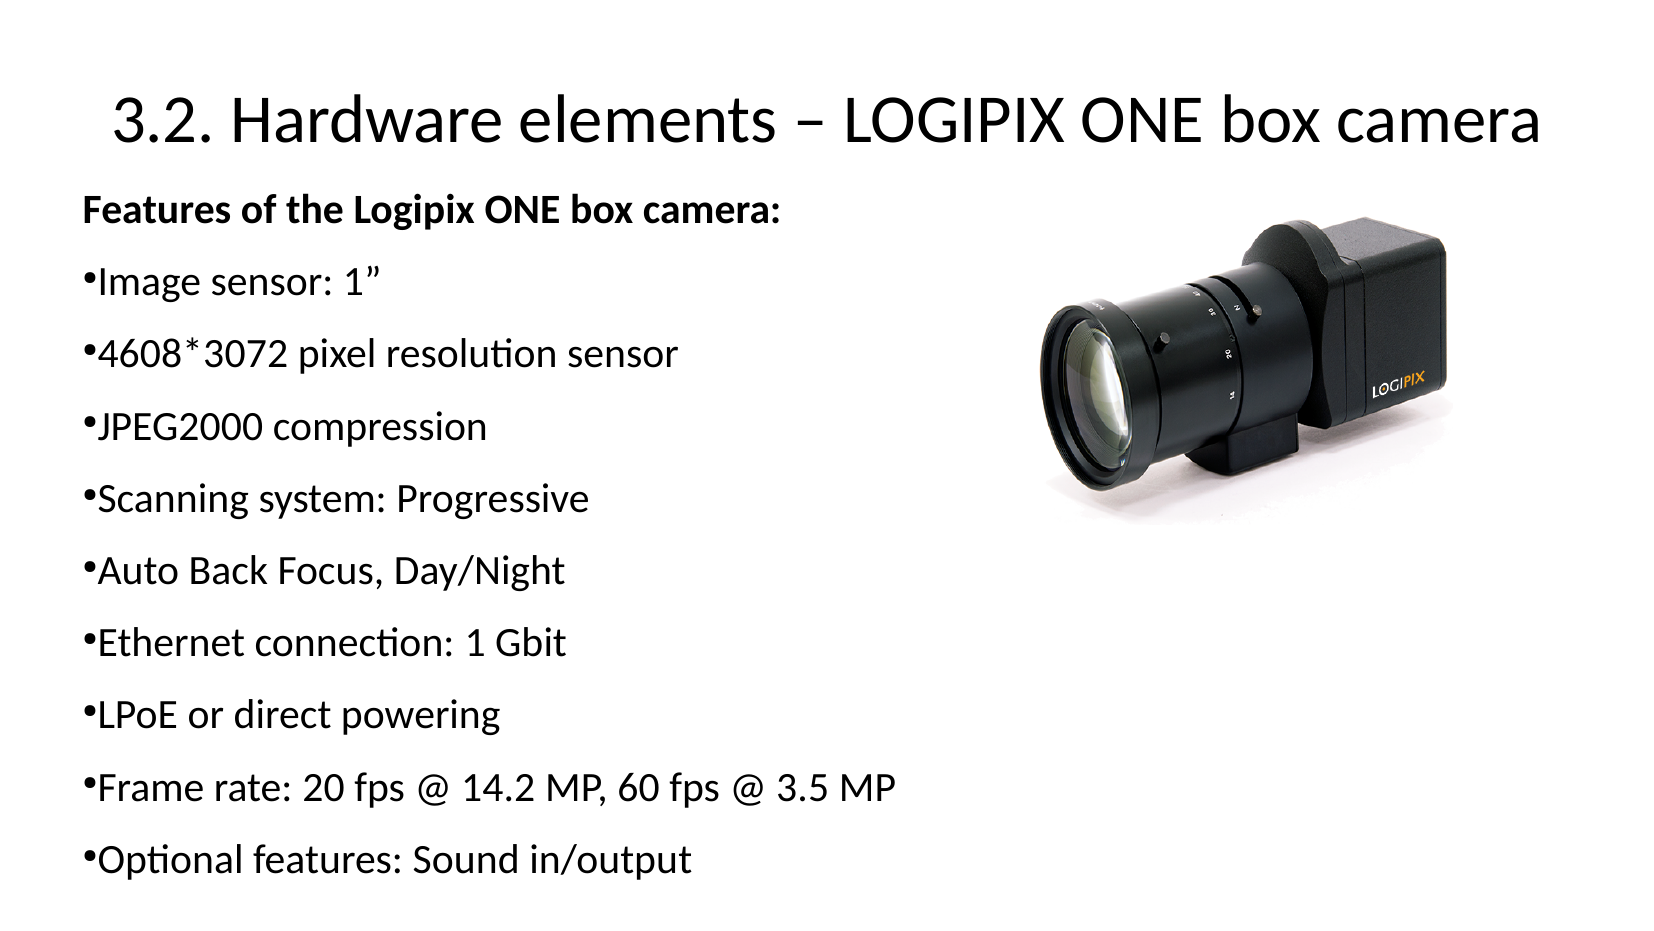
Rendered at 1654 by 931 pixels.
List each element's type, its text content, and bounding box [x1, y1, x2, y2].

title 3.2. Hardware elements – LOGIPIX ONE box camera [82, 73, 1571, 157]
subtitle Features of the Logipix ONE box camera: Image sensor: 1” 4608*3072 pixel resolution sensor JPEG2000 compression Scanning system: Progressive Auto Back Focus, Day/Night Ethernet connection: 1 Gbit LPoE or direct powering Frame rate: 20 fps @ 14.2 MP, 60 fps @ 3.5 MP Optional features: Sound in/output [82, 181, 1571, 903]
picture [1039, 217, 1453, 525]
